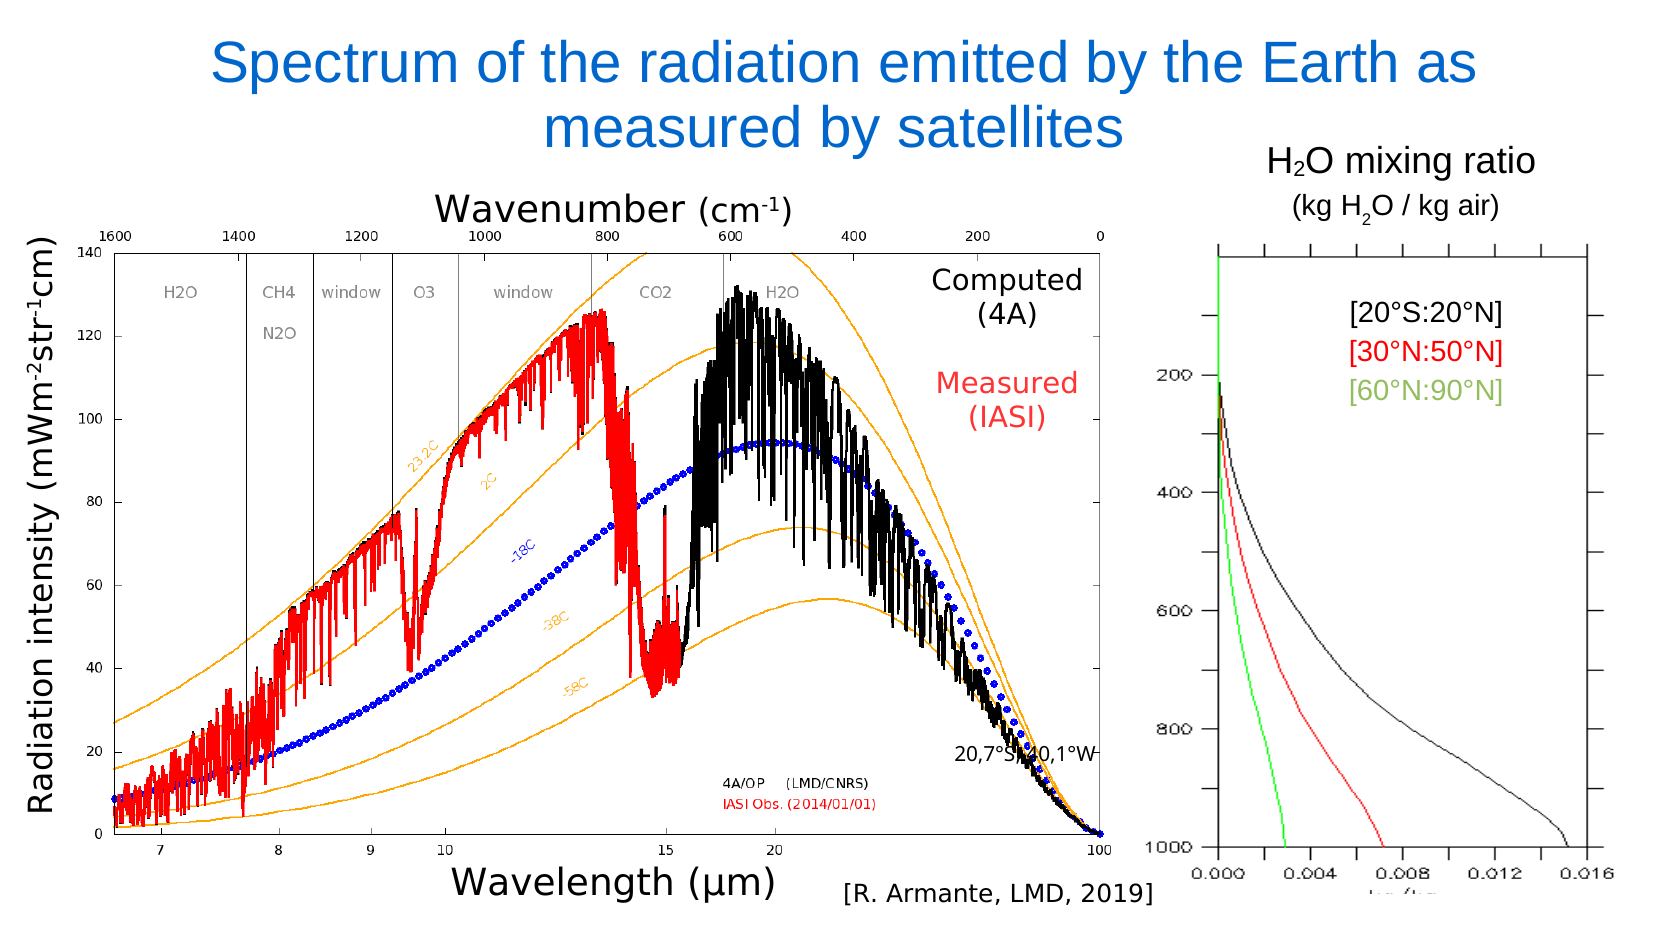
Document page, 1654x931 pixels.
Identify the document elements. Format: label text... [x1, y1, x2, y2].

text_box [30°N:50°N] [1264, 327, 1589, 366]
text_box [60°N:90°N] [1264, 366, 1589, 428]
text_box [20°S:20°N] [1264, 288, 1589, 327]
text_box Wavenumber (cm-1) [408, 186, 819, 232]
text_box 20,7°S, 40,1°W [939, 731, 1123, 795]
text_box Computed (4A) Measured (IASI) [927, 262, 1088, 435]
text_box Radiation intensity (mWm-2str-1cm) [20, 205, 61, 845]
text_box Wavelength (μm) [408, 859, 819, 905]
text_box H2O mixing ratio (kg H2O / kg air) [1125, 132, 1654, 260]
text_box Spectrum of the radiation emitted by the Earth as measured by satellites [58, 22, 1611, 168]
picture [1139, 260, 1615, 894]
picture [37, 222, 1128, 886]
text_box [R. Armante, LMD, 2019] [828, 871, 1190, 916]
